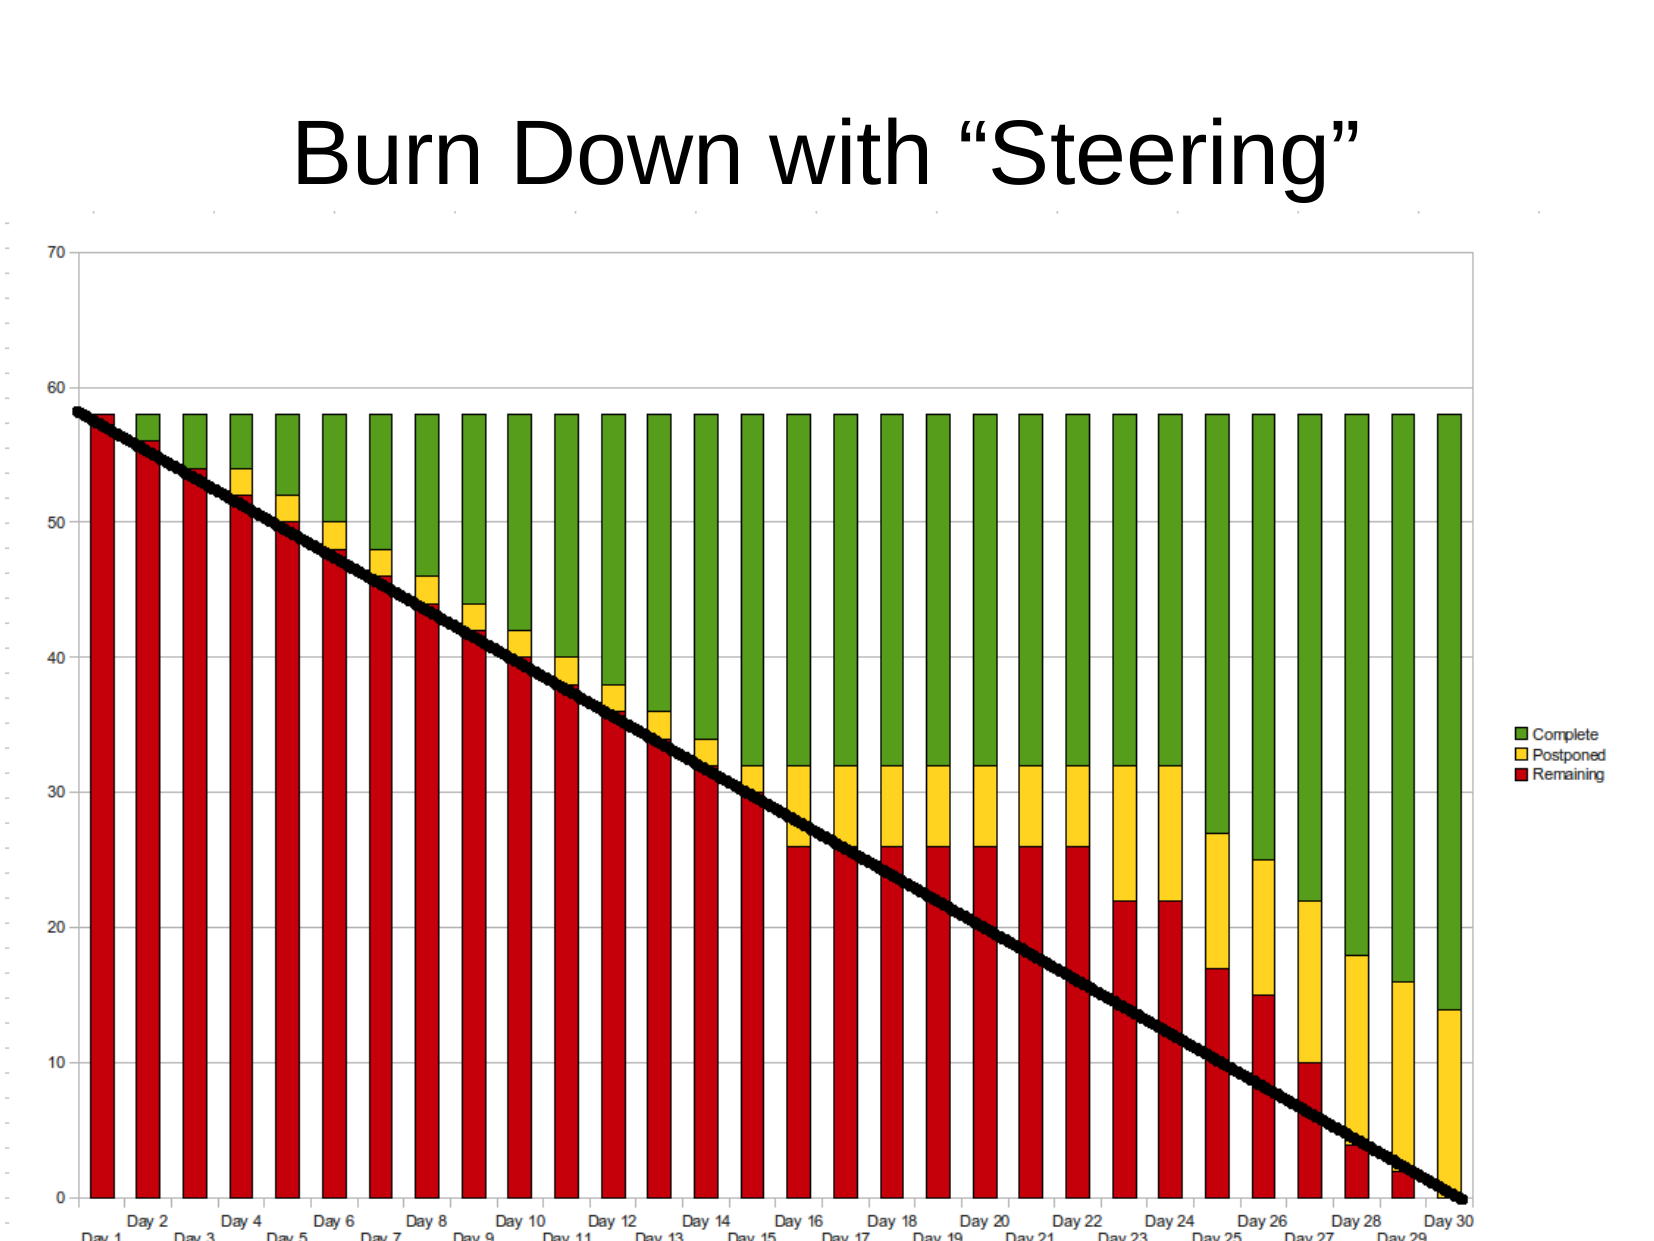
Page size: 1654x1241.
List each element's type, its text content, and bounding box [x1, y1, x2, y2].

title Burn Down with “Steering” [82, 49, 1571, 211]
picture [5, 211, 1654, 1241]
